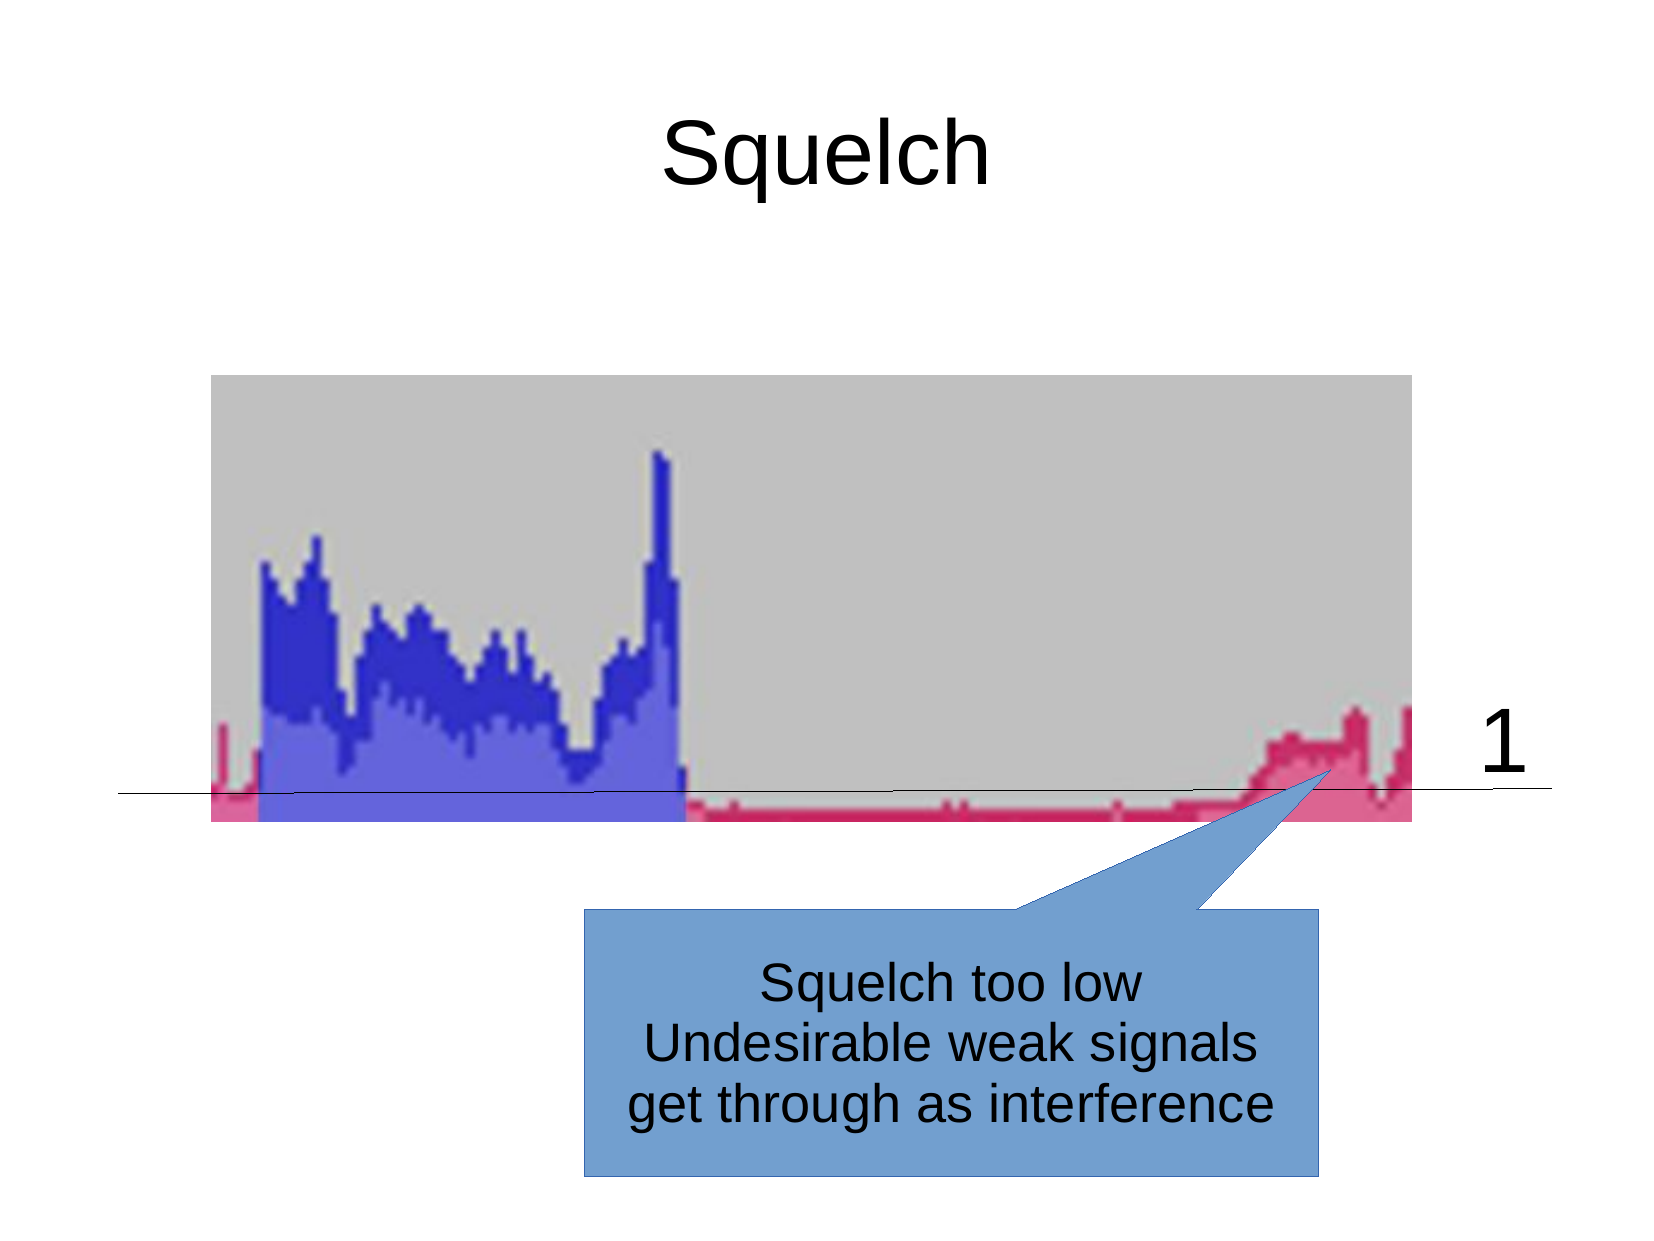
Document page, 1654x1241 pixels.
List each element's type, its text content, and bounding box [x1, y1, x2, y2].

title Squelch [82, 49, 1571, 257]
picture [1282, 790, 1412, 822]
text_box Squelch too low Undesirable weak signals get through as interference [584, 769, 1331, 1177]
text_box 1 [1463, 682, 1545, 800]
picture [211, 375, 1412, 822]
